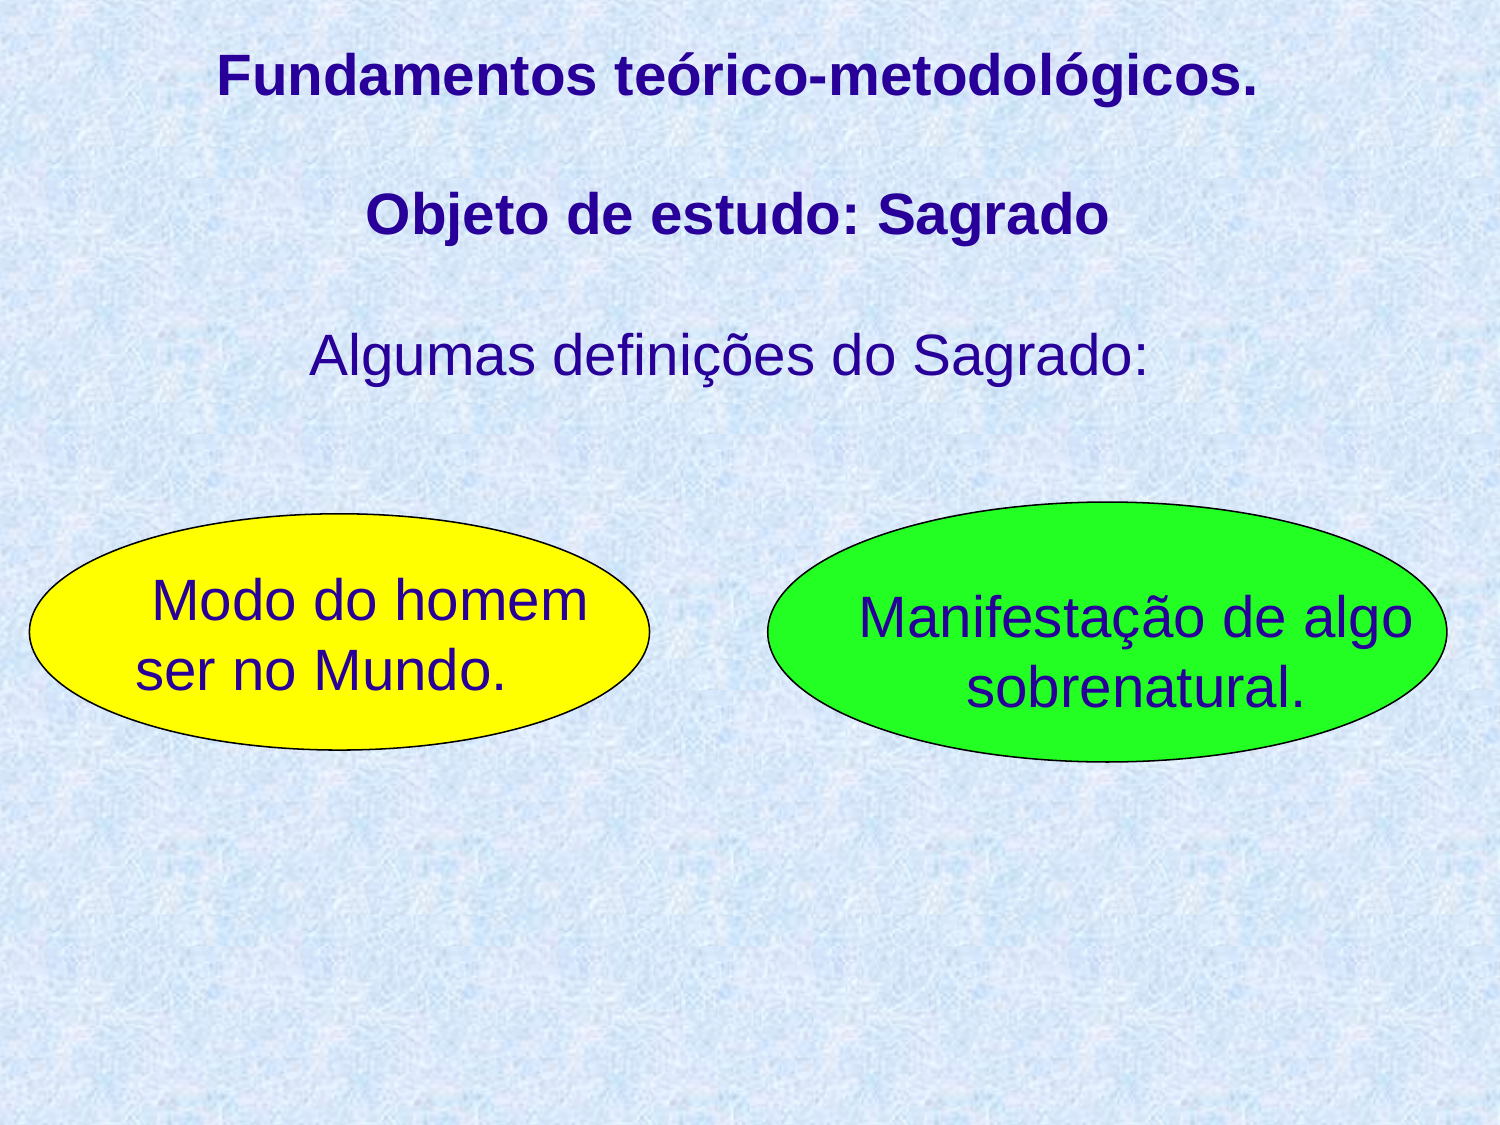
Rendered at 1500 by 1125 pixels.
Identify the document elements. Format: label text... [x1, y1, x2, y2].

picture [0, 0, 1500, 1125]
text_box Modo do homem ser no Mundo. [29, 513, 650, 751]
text_box [767, 579, 797, 685]
text_box Manifestação de algo sobrenatural. [797, 502, 1477, 786]
text_box Fundamentos teórico-metodológicos. Objeto de estudo: Sagrado Algumas definições do Sagrado: [29, 29, 1447, 1125]
